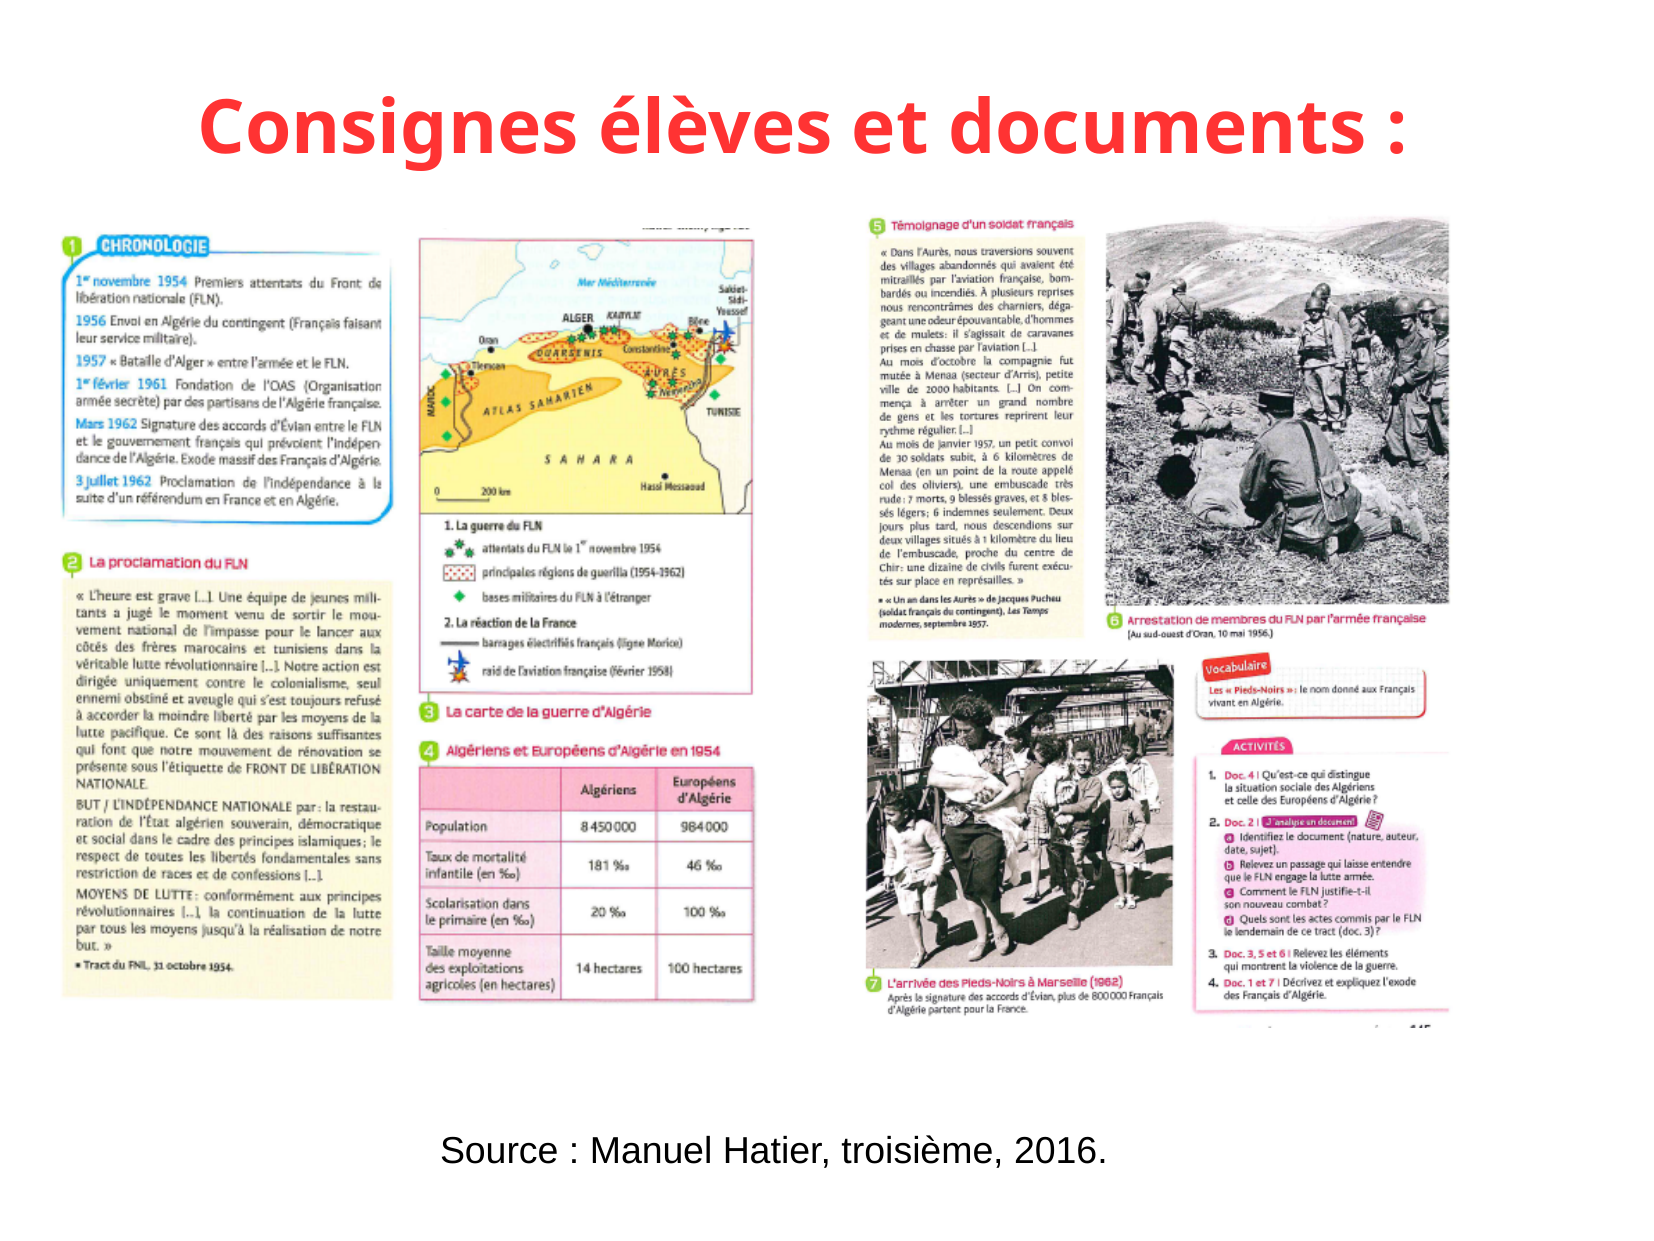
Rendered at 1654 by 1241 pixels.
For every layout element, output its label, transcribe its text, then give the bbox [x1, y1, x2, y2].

picture [51, 228, 760, 1006]
picture [862, 214, 1453, 1028]
text_box Source : Manuel Hatier, troisième, 2016. [425, 1122, 1276, 1179]
text_box Consignes élèves et documents : [59, 35, 1548, 213]
